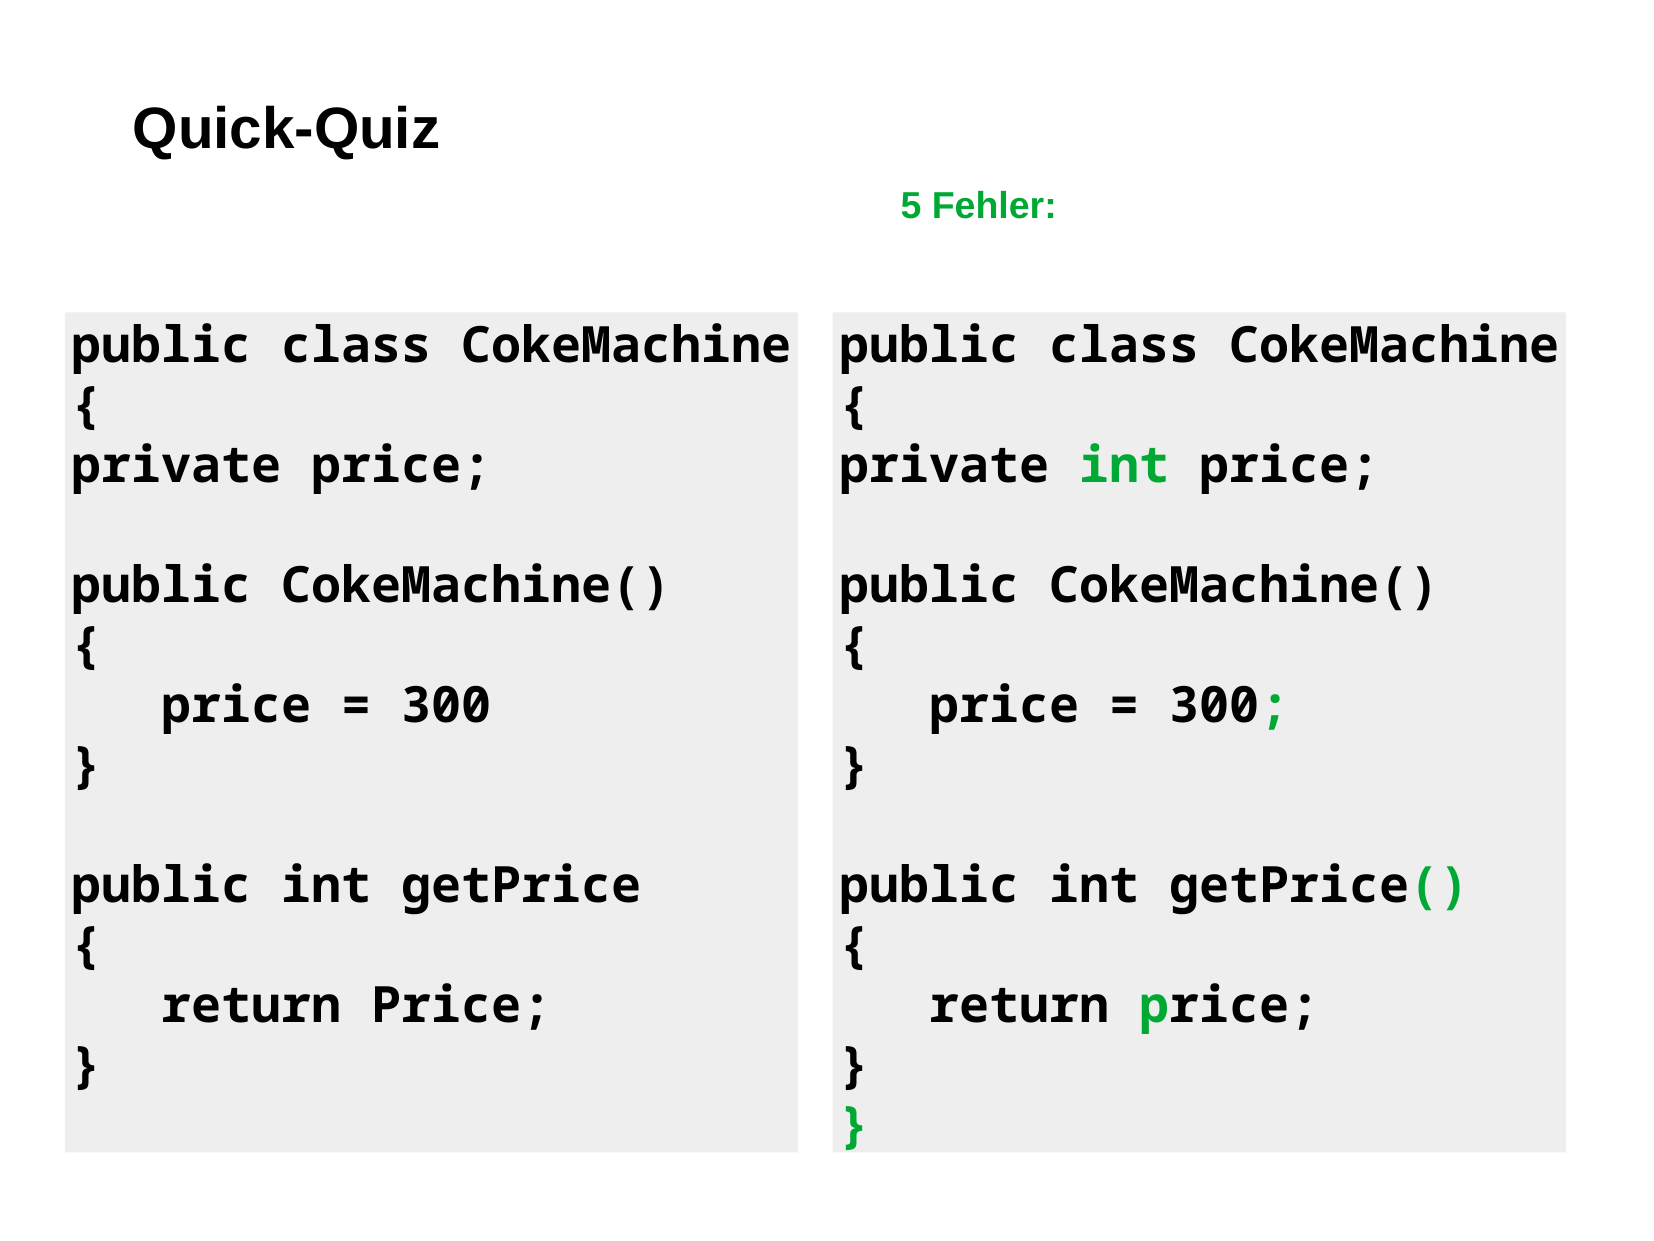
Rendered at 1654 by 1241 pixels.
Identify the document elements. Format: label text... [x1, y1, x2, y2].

text_box Quick-Quiz [118, 88, 1536, 178]
text_box 5 Fehler: [885, 177, 1359, 234]
text_box public class CokeMachine { private int price; public CokeMachine() { price = 300; } public int getPrice() { return price; } } [832, 312, 1566, 1153]
text_box public class CokeMachine { private price; public CokeMachine() { price = 300 } public int getPrice { return Price; } [64, 312, 799, 1153]
